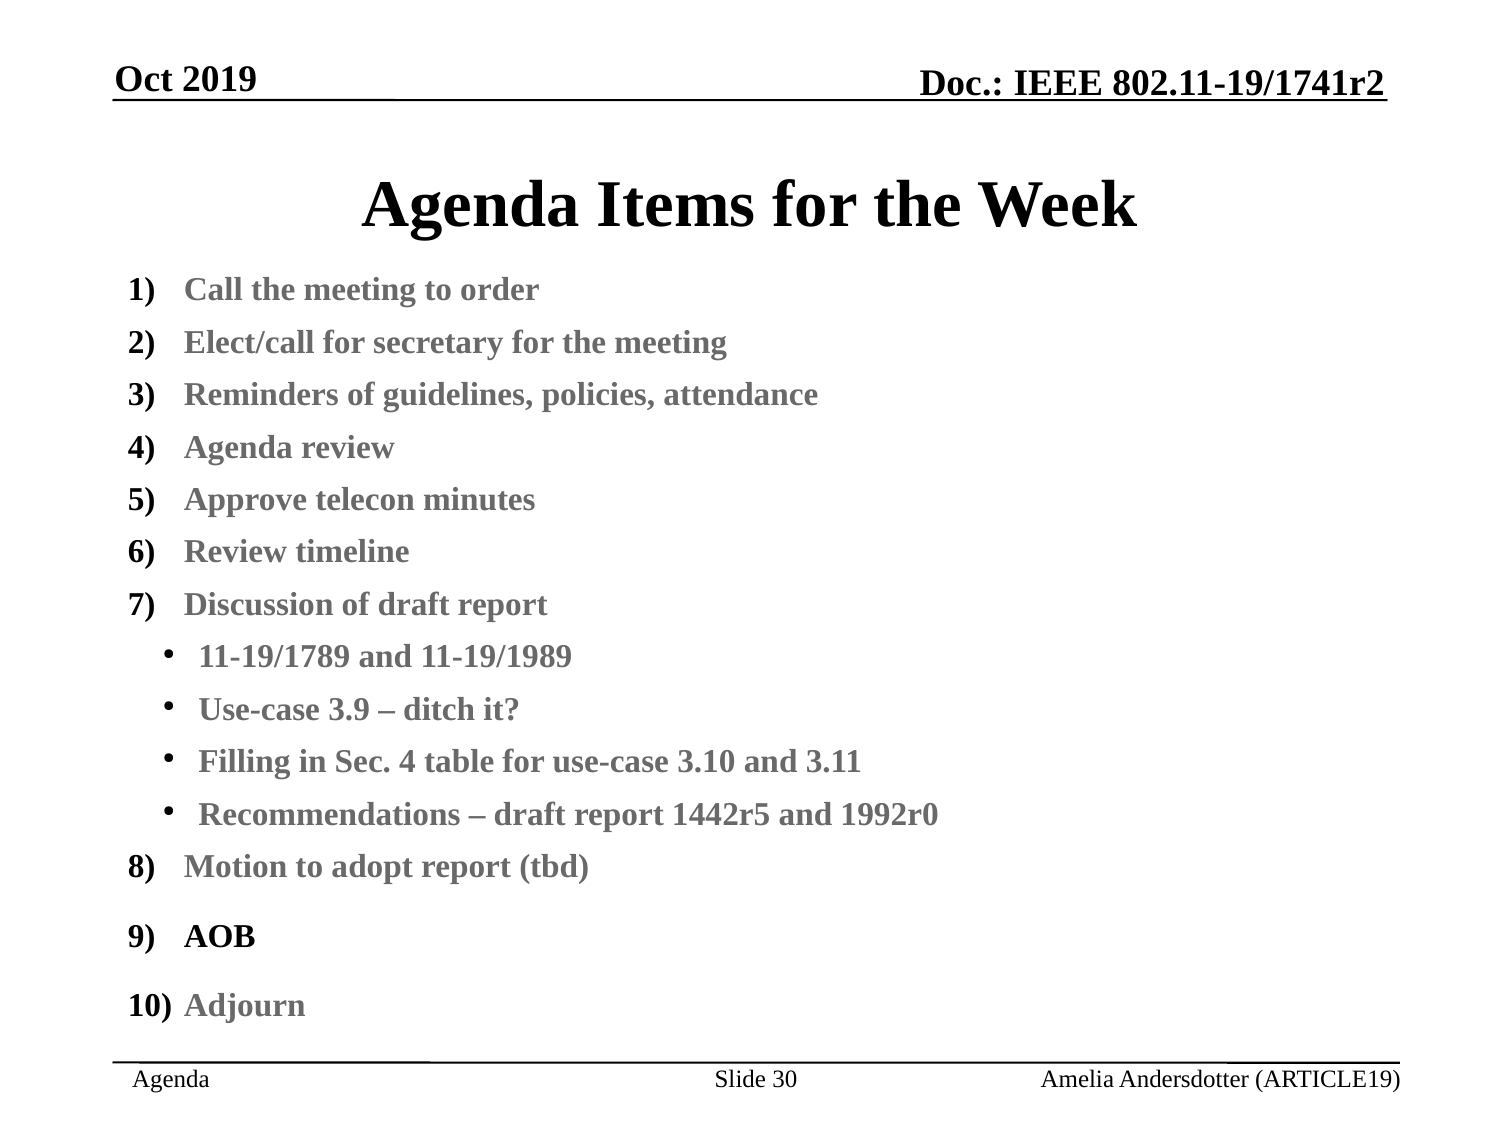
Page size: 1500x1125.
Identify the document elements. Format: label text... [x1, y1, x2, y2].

text_box Call the meeting to order Elect/call for secretary for the meeting Reminders of guidelines, policies, attendance Agenda review Approve telecon minutes Review timeline Discussion of draft report 11-19/1789 and 11-19/1989 Use-case 3.9 – ditch it? Filling in Sec. 4 table for use-case 3.10 and 3.11 Recommendations – draft report 1442r5 and 1992r0 Motion to adopt report (tbd) AOB Adjourn [112, 287, 1387, 1040]
text_box Slide <number> [712, 1062, 799, 1122]
text_box Amelia Andersdotter (ARTICLE19) [878, 1062, 1401, 1092]
text_box Oct 2019 [114, 54, 422, 99]
text_box Agenda Items for the Week [112, 112, 1387, 287]
